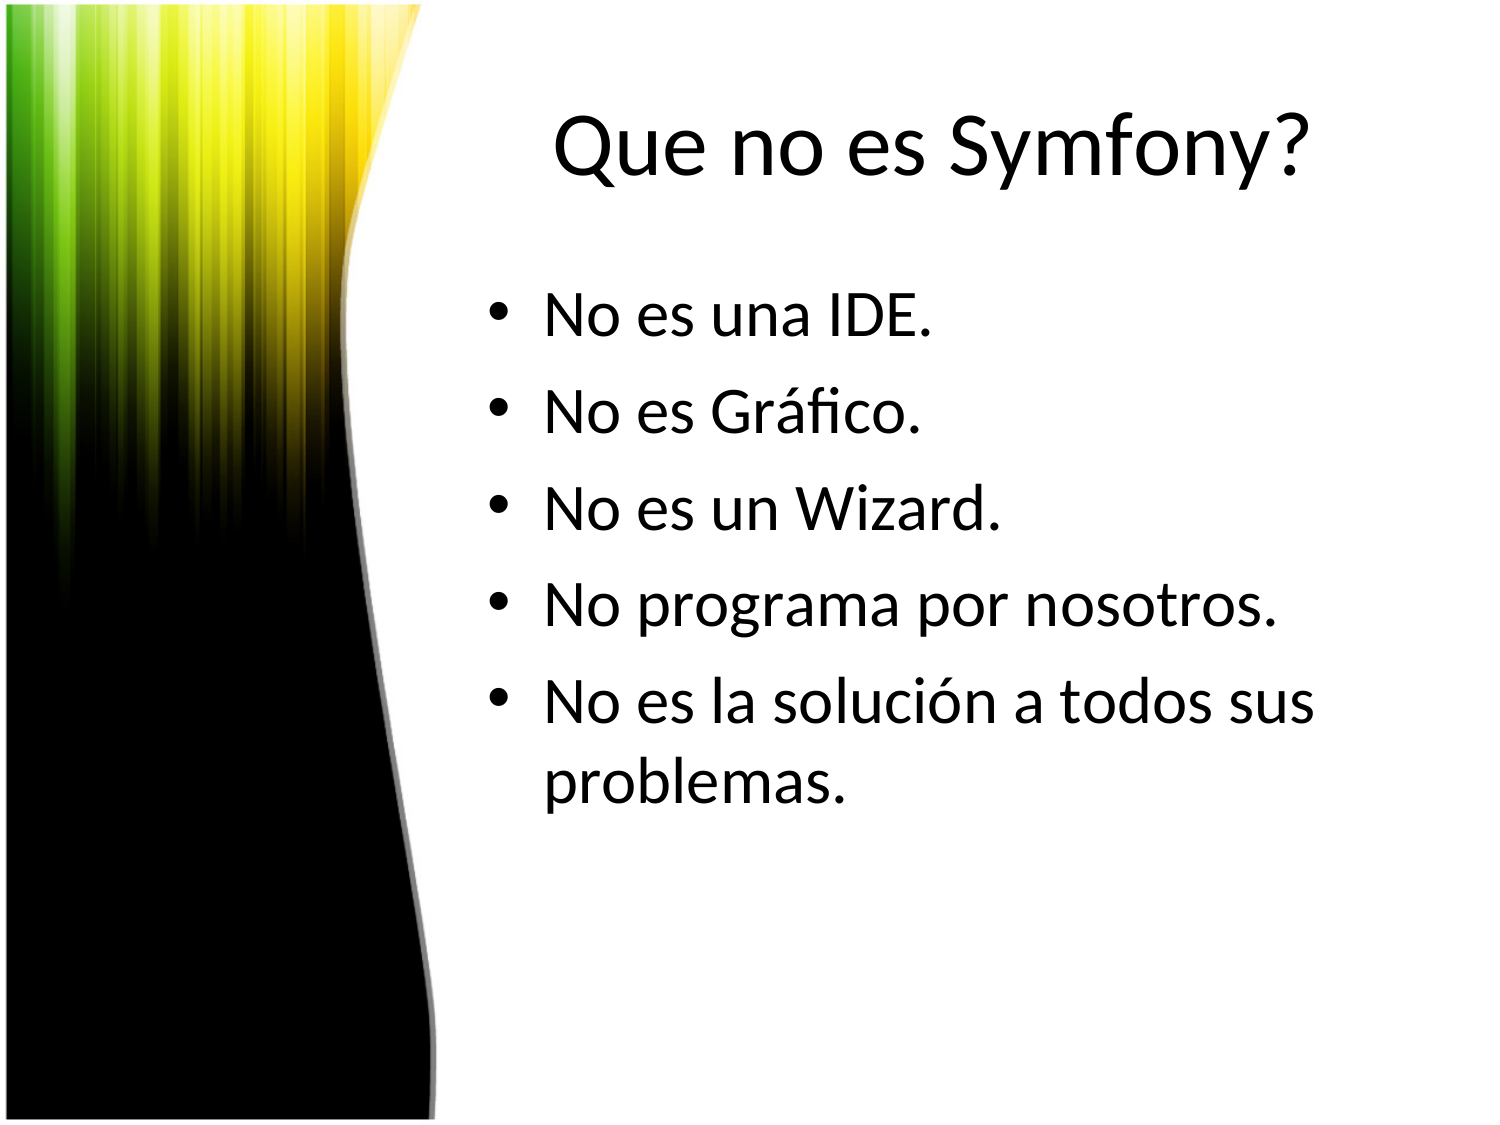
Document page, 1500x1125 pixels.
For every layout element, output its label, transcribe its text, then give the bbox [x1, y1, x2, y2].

title Que no es Symfony? [442, 20, 1426, 257]
list No es una IDE. No es Gráfico. No es un Wizard. No programa por nosotros. No es la solución a todos sus problemas. [472, 262, 1426, 1006]
picture [0, 0, 1500, 1125]
